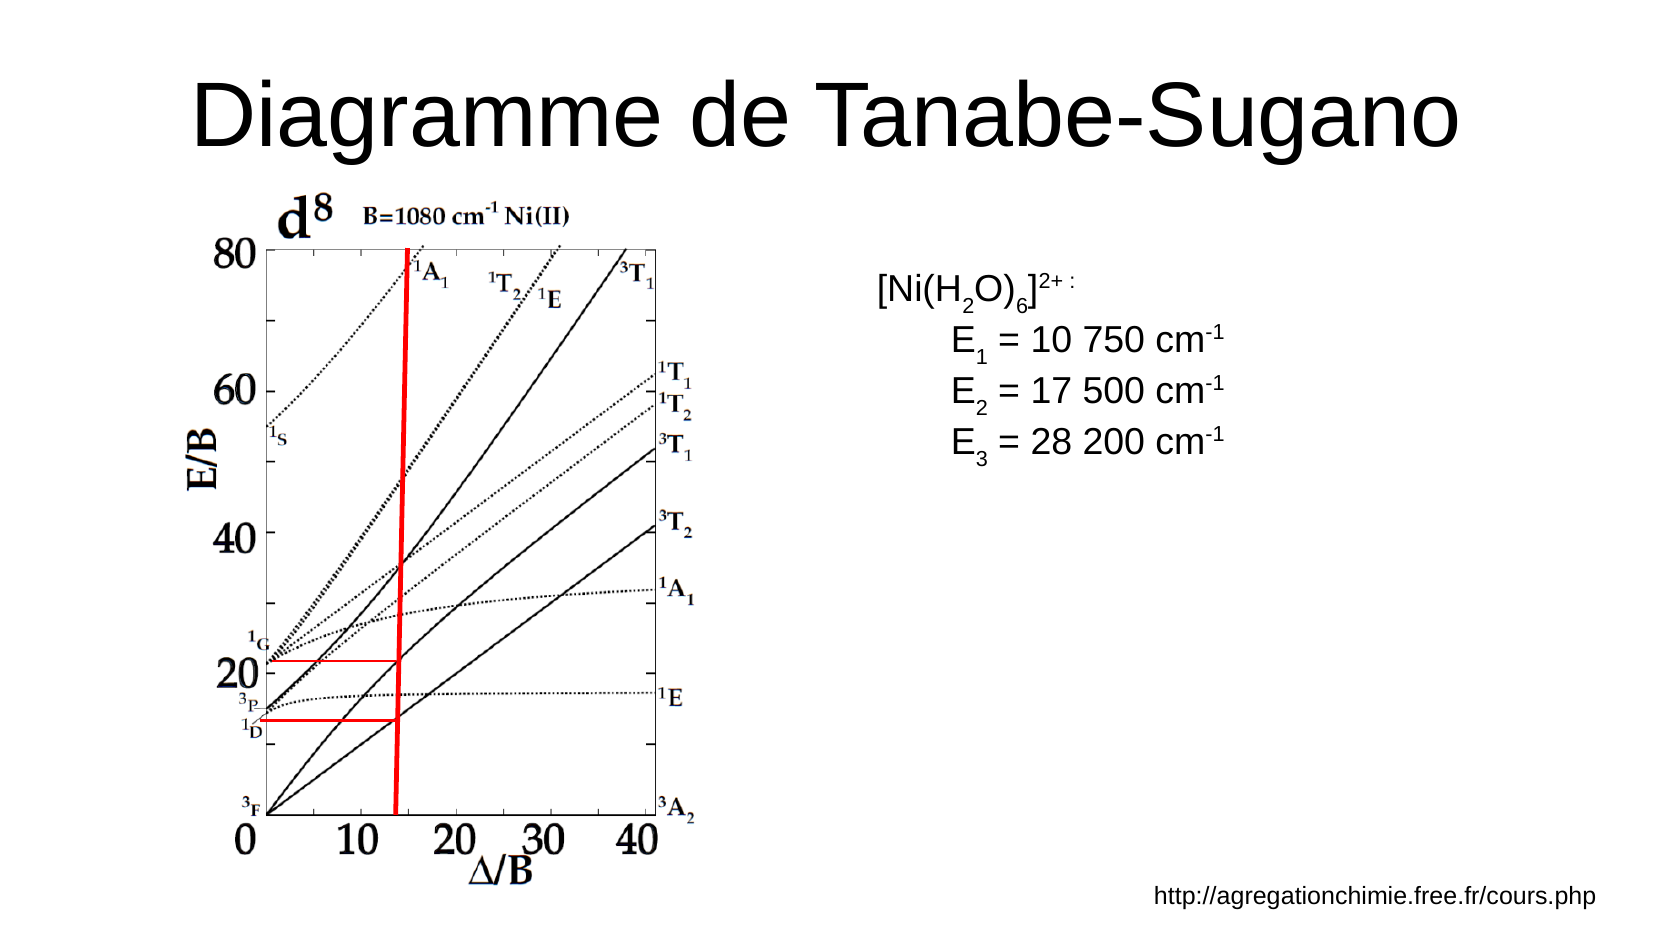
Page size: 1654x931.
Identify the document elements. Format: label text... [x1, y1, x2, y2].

title Diagramme de Tanabe-Sugano [82, 37, 1571, 193]
text_box [Ni(H2O)6]2+ : E1 = 10 750 cm-1 E2 = 17 500 cm-1 E3 = 28 200 cm-1 [862, 259, 1382, 479]
text_box http://agregationchimie.free.fr/cours.php [1139, 874, 1654, 931]
picture [148, 190, 721, 898]
